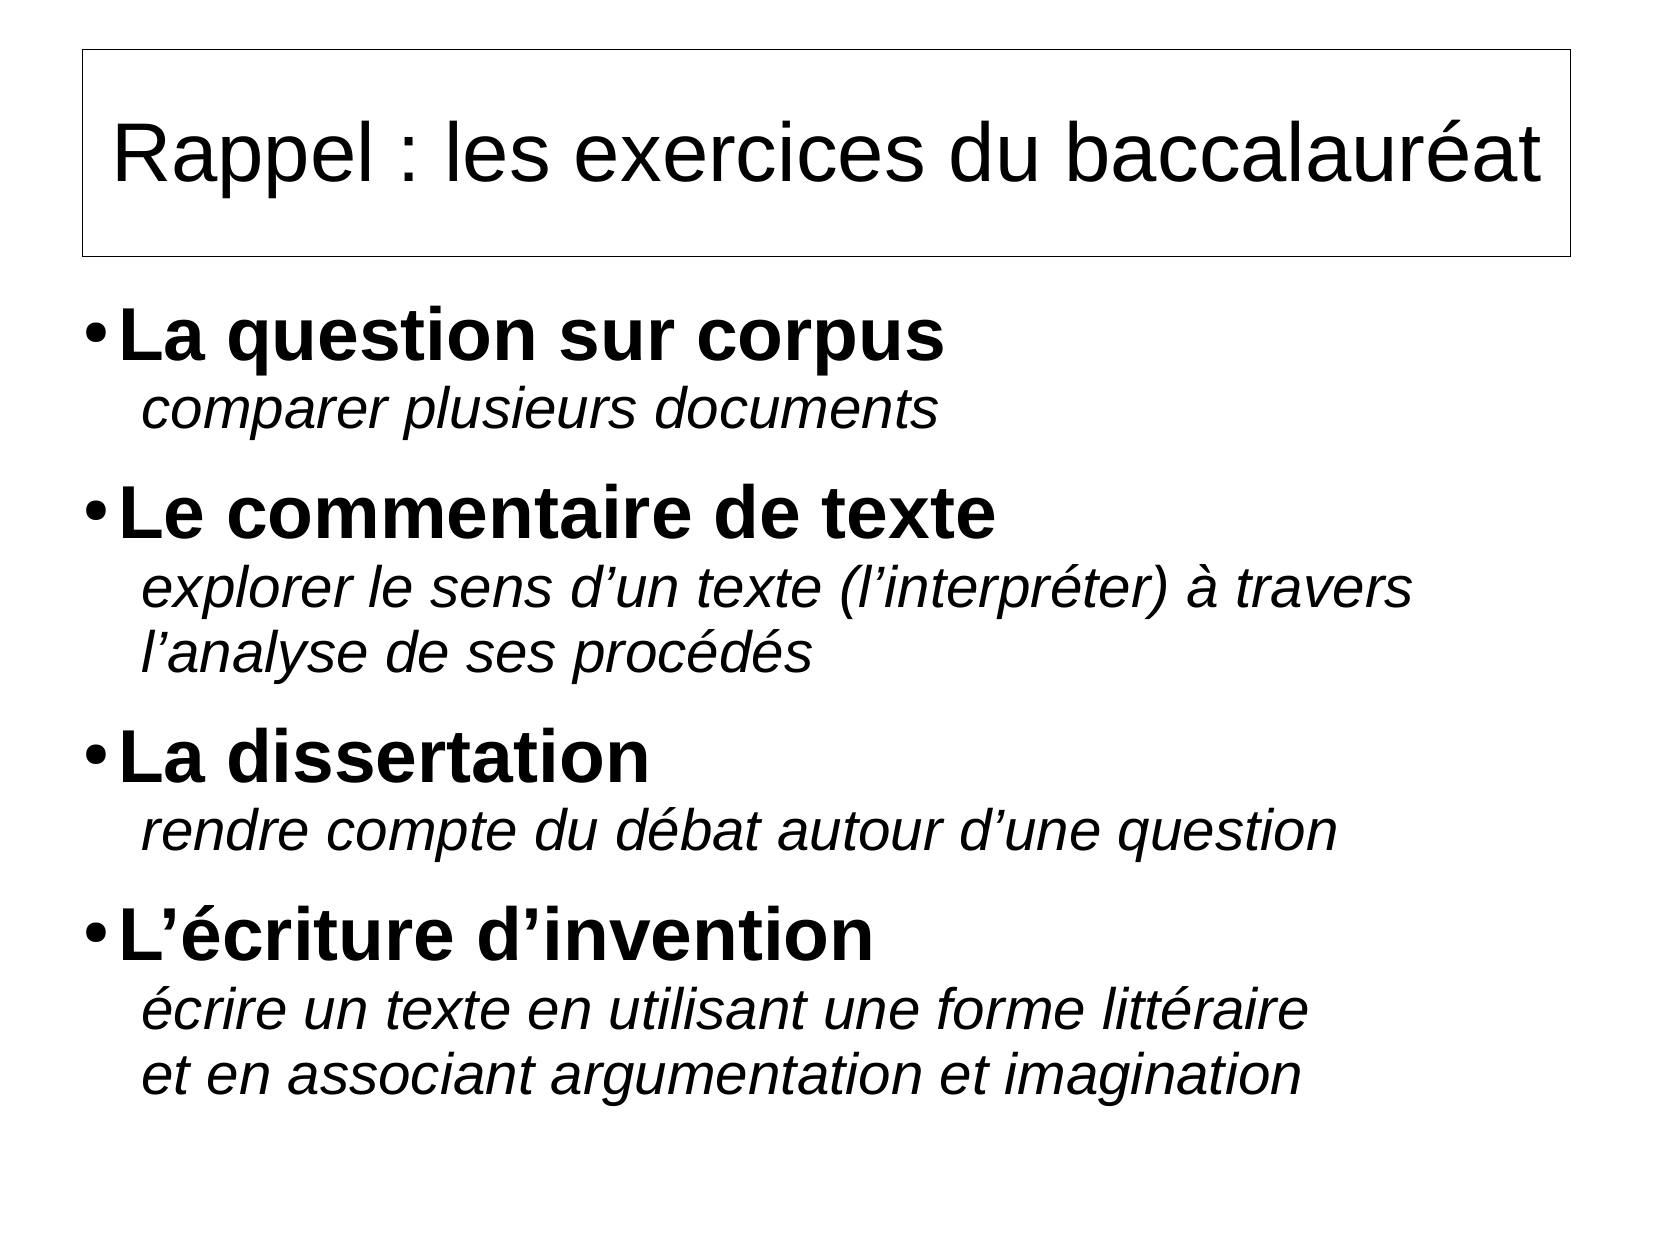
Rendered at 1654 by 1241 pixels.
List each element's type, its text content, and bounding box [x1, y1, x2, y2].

subtitle La question sur corpus comparer plusieurs documents Le commentaire de texte explorer le sens d’un texte (l’interpréter) à travers l’analyse de ses procédés La dissertation rendre compte du débat autour d’une question L’écriture d’invention écrire un texte en utilisant une forme littéraire et en associant argumentation et imagination [82, 290, 1571, 1109]
title Rappel : les exercices du baccalauréat [82, 49, 1571, 257]
